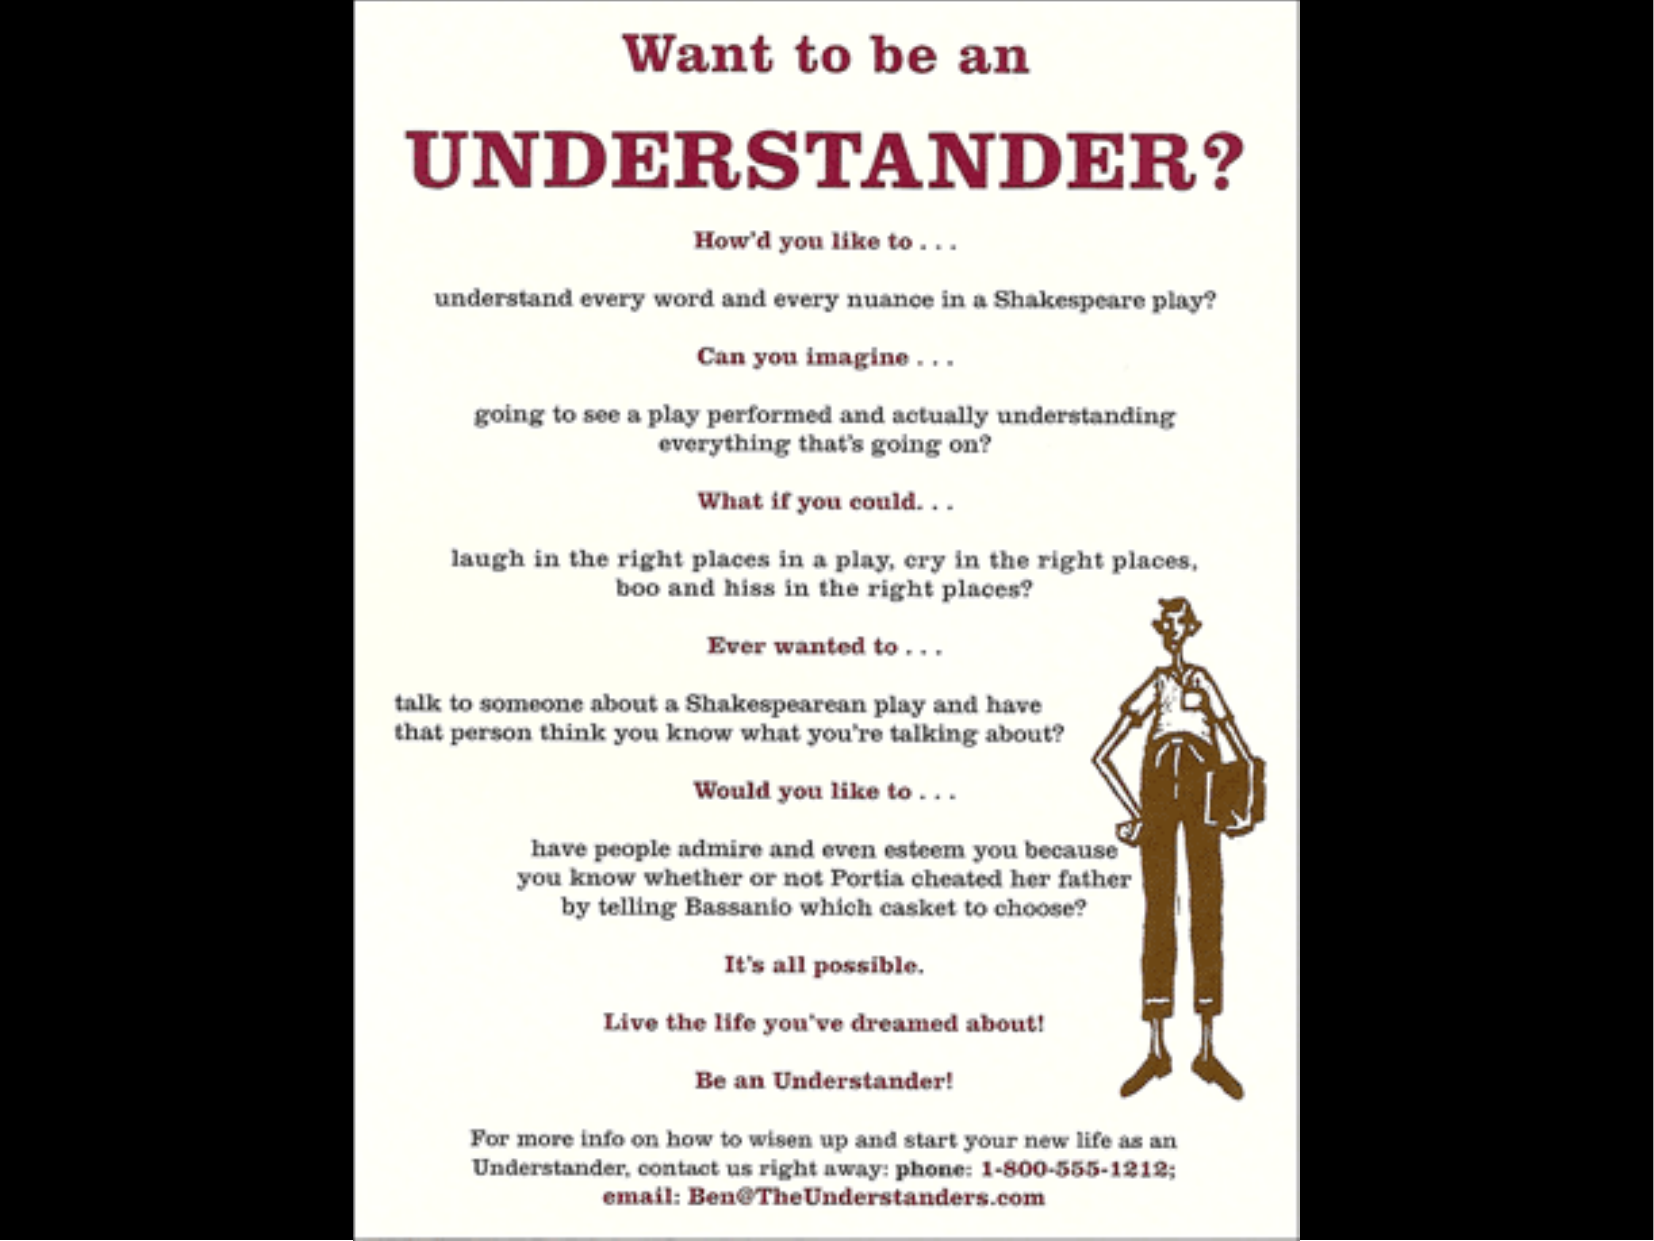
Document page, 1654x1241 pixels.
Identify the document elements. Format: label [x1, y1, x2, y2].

picture [353, 0, 1300, 1241]
